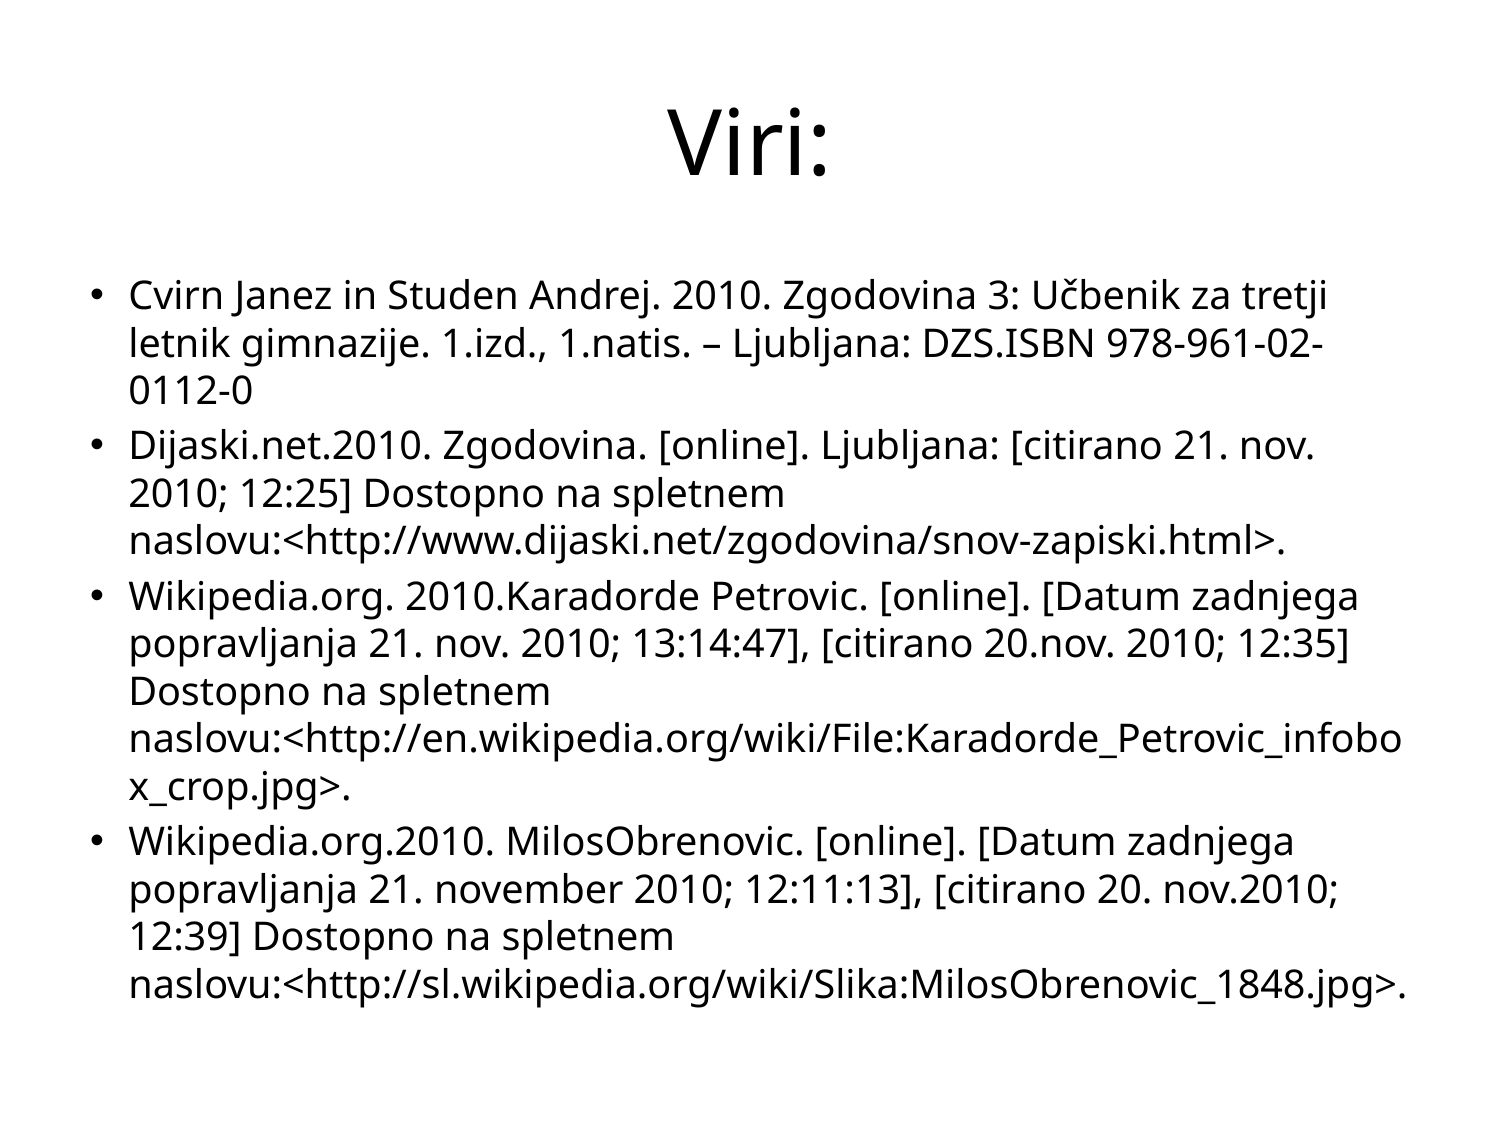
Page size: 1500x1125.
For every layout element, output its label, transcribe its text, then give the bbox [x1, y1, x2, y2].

title Viri: [75, 45, 1425, 233]
list Cvirn Janez in Studen Andrej. 2010. Zgodovina 3: Učbenik za tretji letnik gimnazije. 1.izd., 1.natis. – Ljubljana: DZS.ISBN 978-961-02-0112-0 Dijaski.net.2010. Zgodovina. [online]. Ljubljana: [citirano 21. nov. 2010; 12:25] Dostopno na spletnem naslovu:<http://www.dijaski.net/zgodovina/snov-zapiski.html>. Wikipedia.org. 2010.Karadorde Petrovic. [online]. [Datum zadnjega popravljanja 21. nov. 2010; 13:14:47], [citirano 20.nov. 2010; 12:35] Dostopno na spletnem naslovu:<http://en.wikipedia.org/wiki/File:Karadorde_Petrovic_infobox_crop.jpg>. Wikipedia.org.2010. MilosObrenovic. [online]. [Datum zadnjega popravljanja 21. november 2010; 12:11:13], [citirano 20. nov.2010; 12:39] Dostopno na spletnem naslovu:<http://sl.wikipedia.org/wiki/Slika:MilosObrenovic_1848.jpg>. [75, 262, 1425, 1047]
